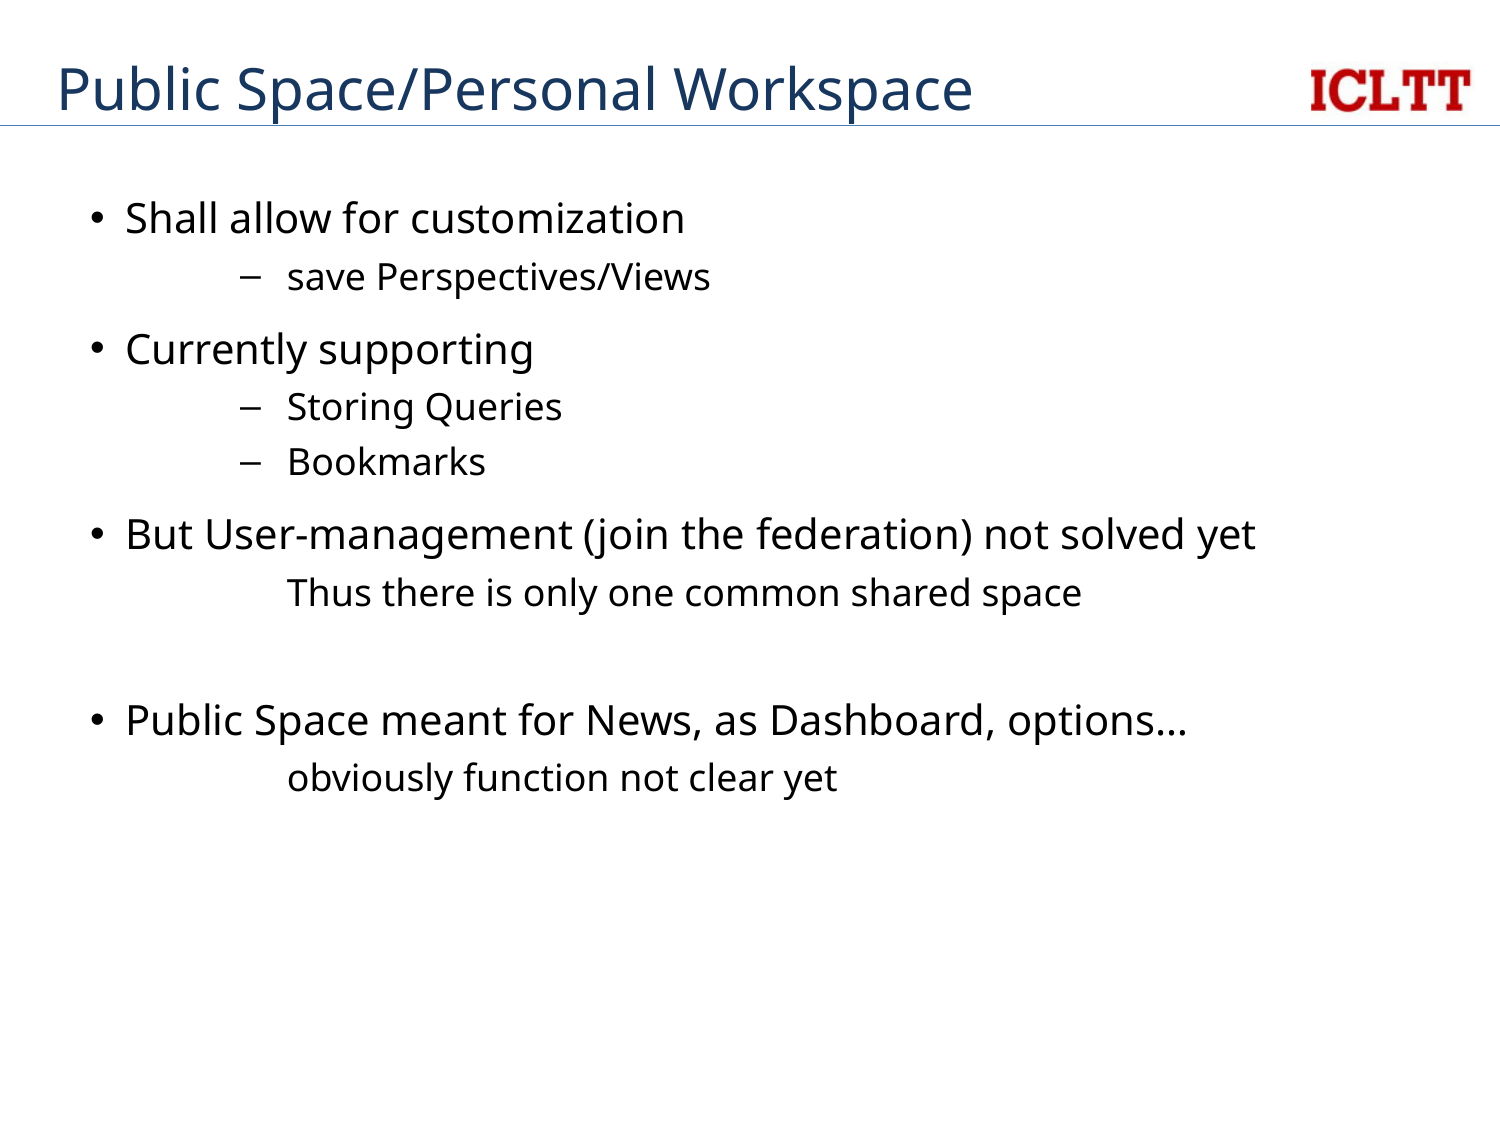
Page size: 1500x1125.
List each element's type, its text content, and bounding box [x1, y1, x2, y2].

list Shall allow for customization save Perspectives/Views Currently supporting Storing Queries Bookmarks But User-management (join the federation) not solved yet Thus there is only one common shared space Public Space meant for News, as Dashboard, options… obviously function not clear yet [75, 184, 1426, 1005]
picture [1426, 61, 1475, 121]
title Public Space/Personal Workspace [41, 45, 1426, 126]
